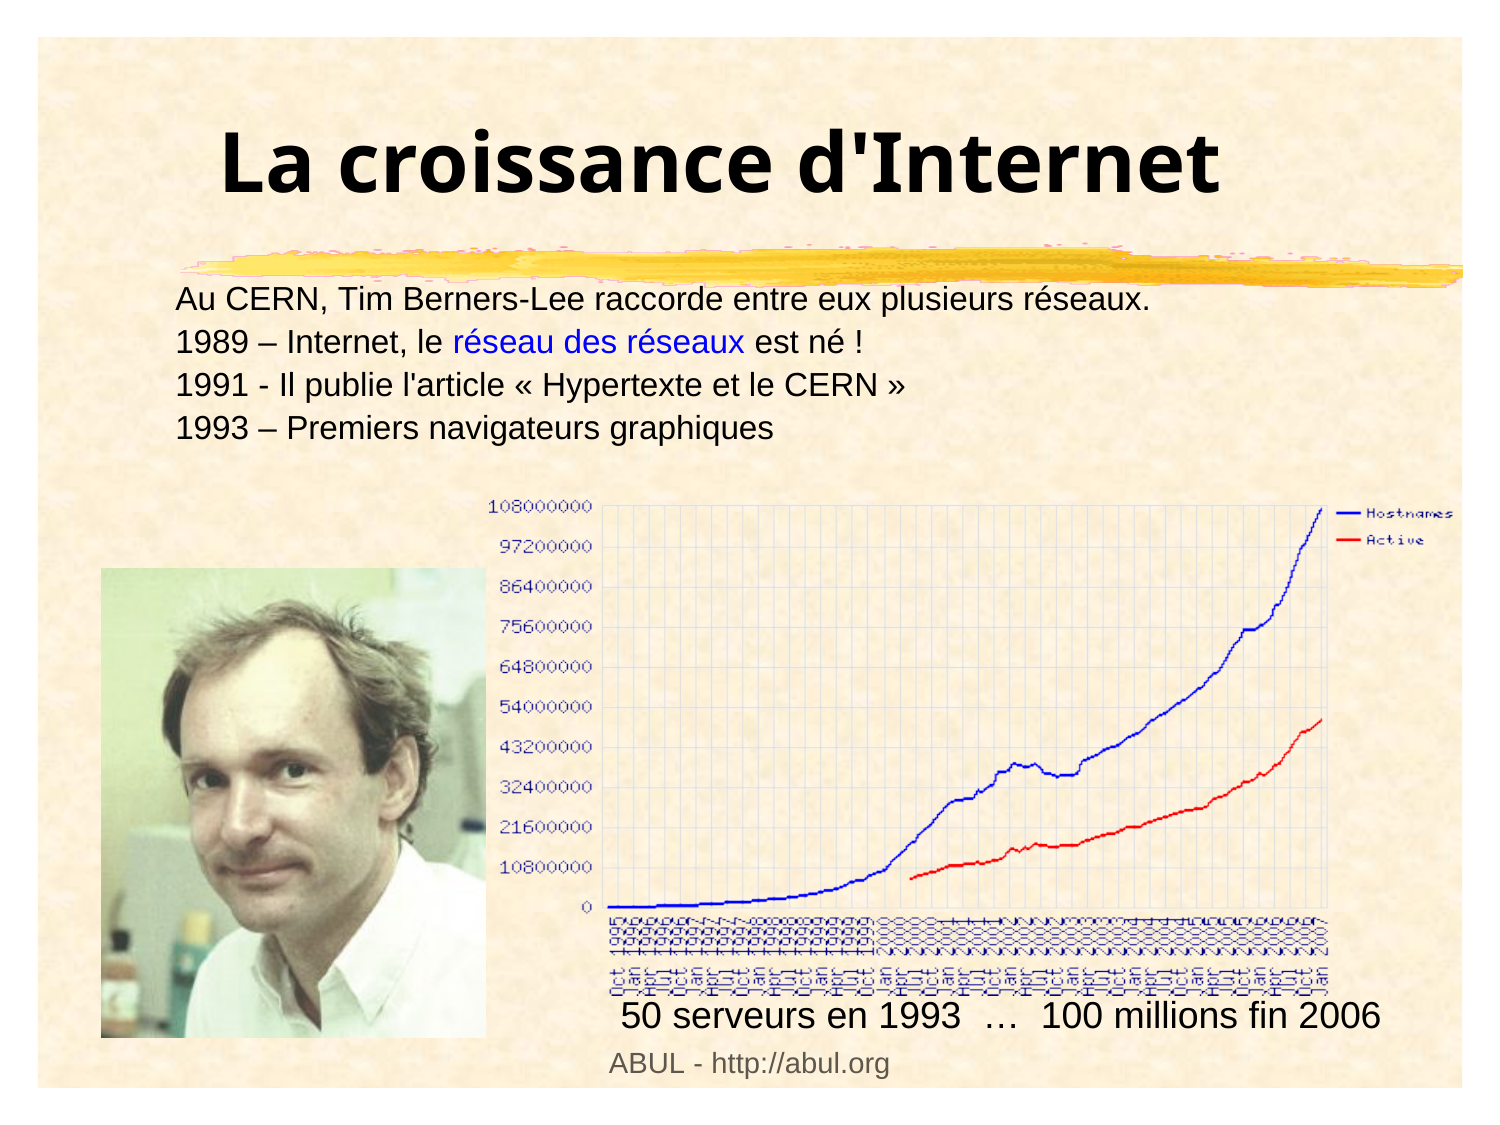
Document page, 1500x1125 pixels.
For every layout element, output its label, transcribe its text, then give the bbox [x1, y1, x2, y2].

title La croissance d'Internet [203, 72, 1439, 248]
text_box Au CERN, Tim Berners-Lee raccorde entre eux plusieurs réseaux. 1989 – Internet, le réseau des réseaux est né ! 1991 - Il publie l'article « Hypertexte et le CERN » 1993 – Premiers navigateurs graphiques [80, 280, 1445, 515]
text_box 50 serveurs en 1993 … 100 millions fin 2006 [605, 996, 1430, 1049]
picture [37, 37, 1463, 1088]
